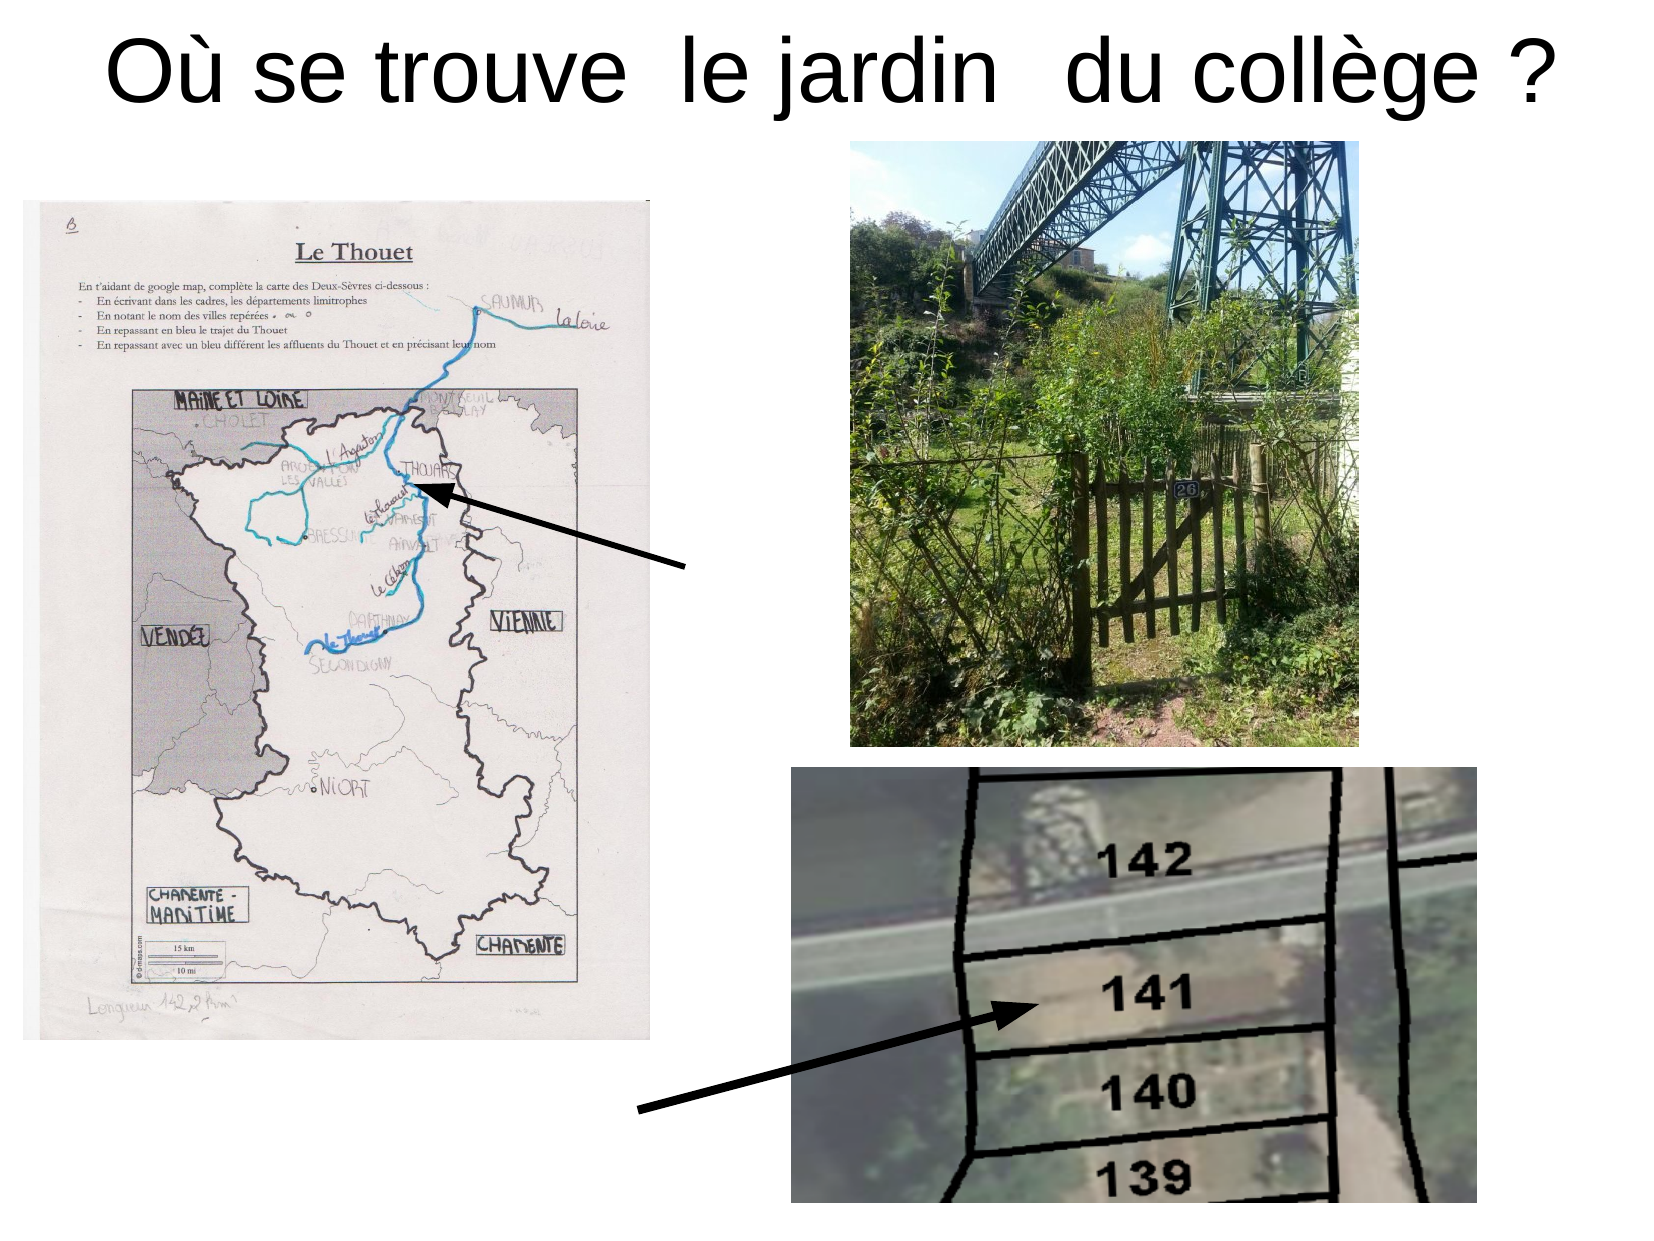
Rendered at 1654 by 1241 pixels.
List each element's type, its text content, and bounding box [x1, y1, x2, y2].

picture [23, 200, 650, 1040]
picture [850, 141, 1359, 747]
title Où se trouve le jardin du collège ? [94, 0, 1595, 426]
picture [791, 767, 1477, 1203]
